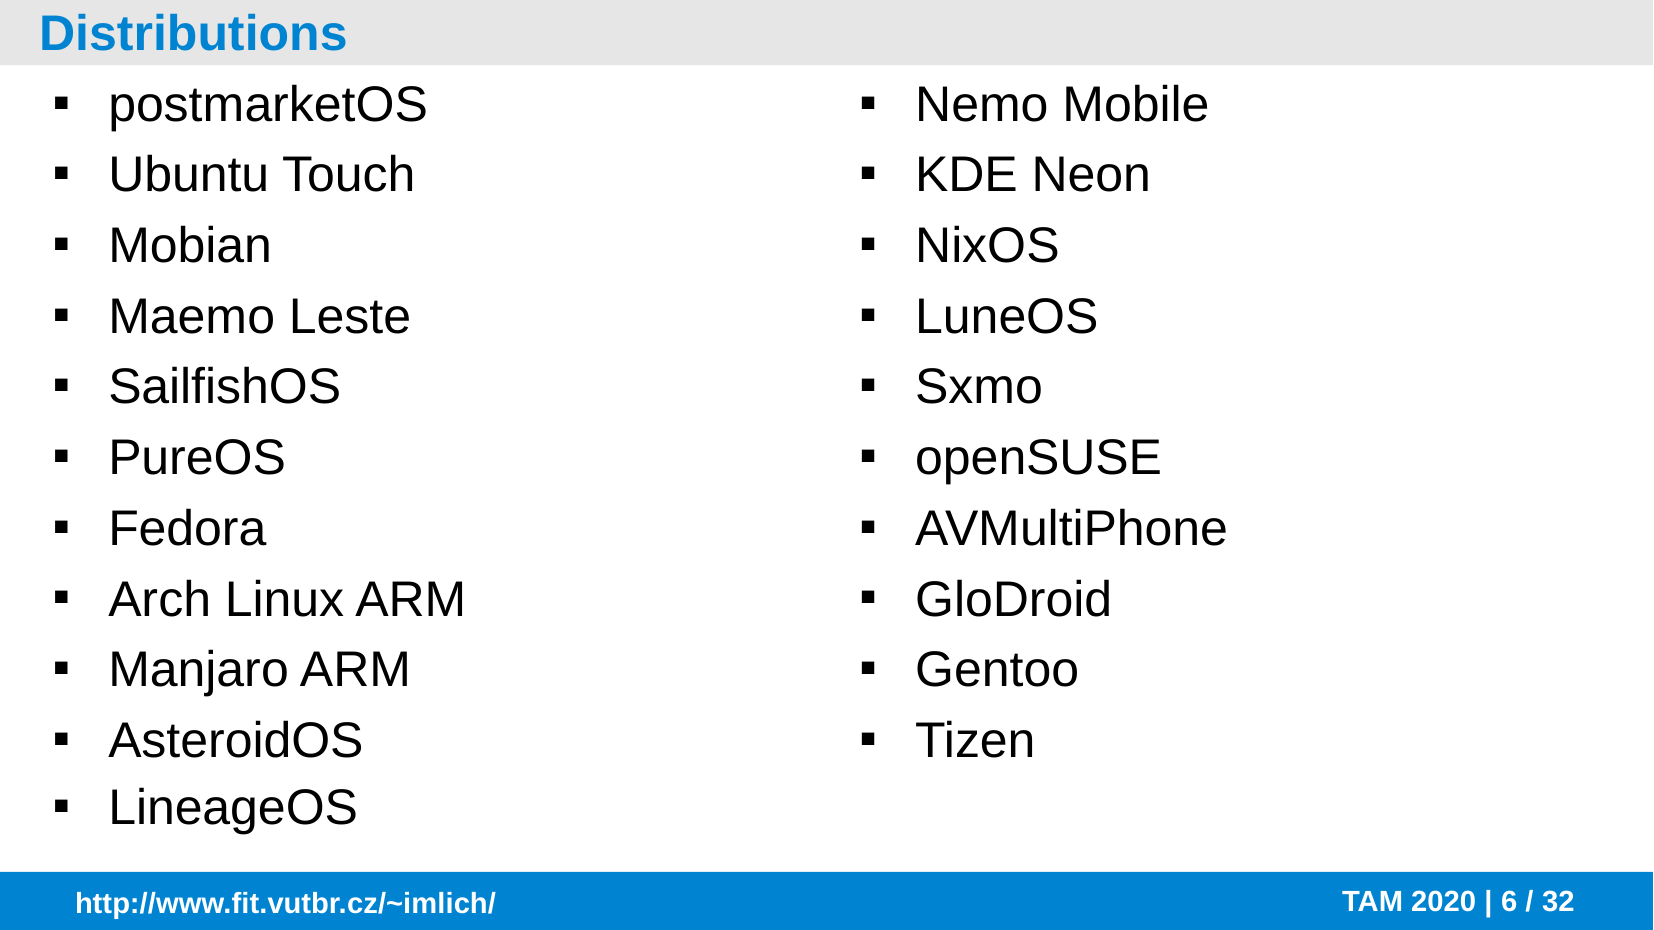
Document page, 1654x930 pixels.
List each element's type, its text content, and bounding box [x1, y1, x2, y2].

title Distributions [39, 4, 1614, 61]
list Nemo Mobile KDE Neon NixOS LuneOS Sxmo openSUSE AVMultiPhone GloDroid Gentoo Tizen [844, 75, 1613, 863]
list postmarketOS Ubuntu Touch Mobian Maemo Leste SailfishOS PureOS Fedora Arch Linux ARM Manjaro ARM AsteroidOS LineageOS [37, 75, 806, 863]
